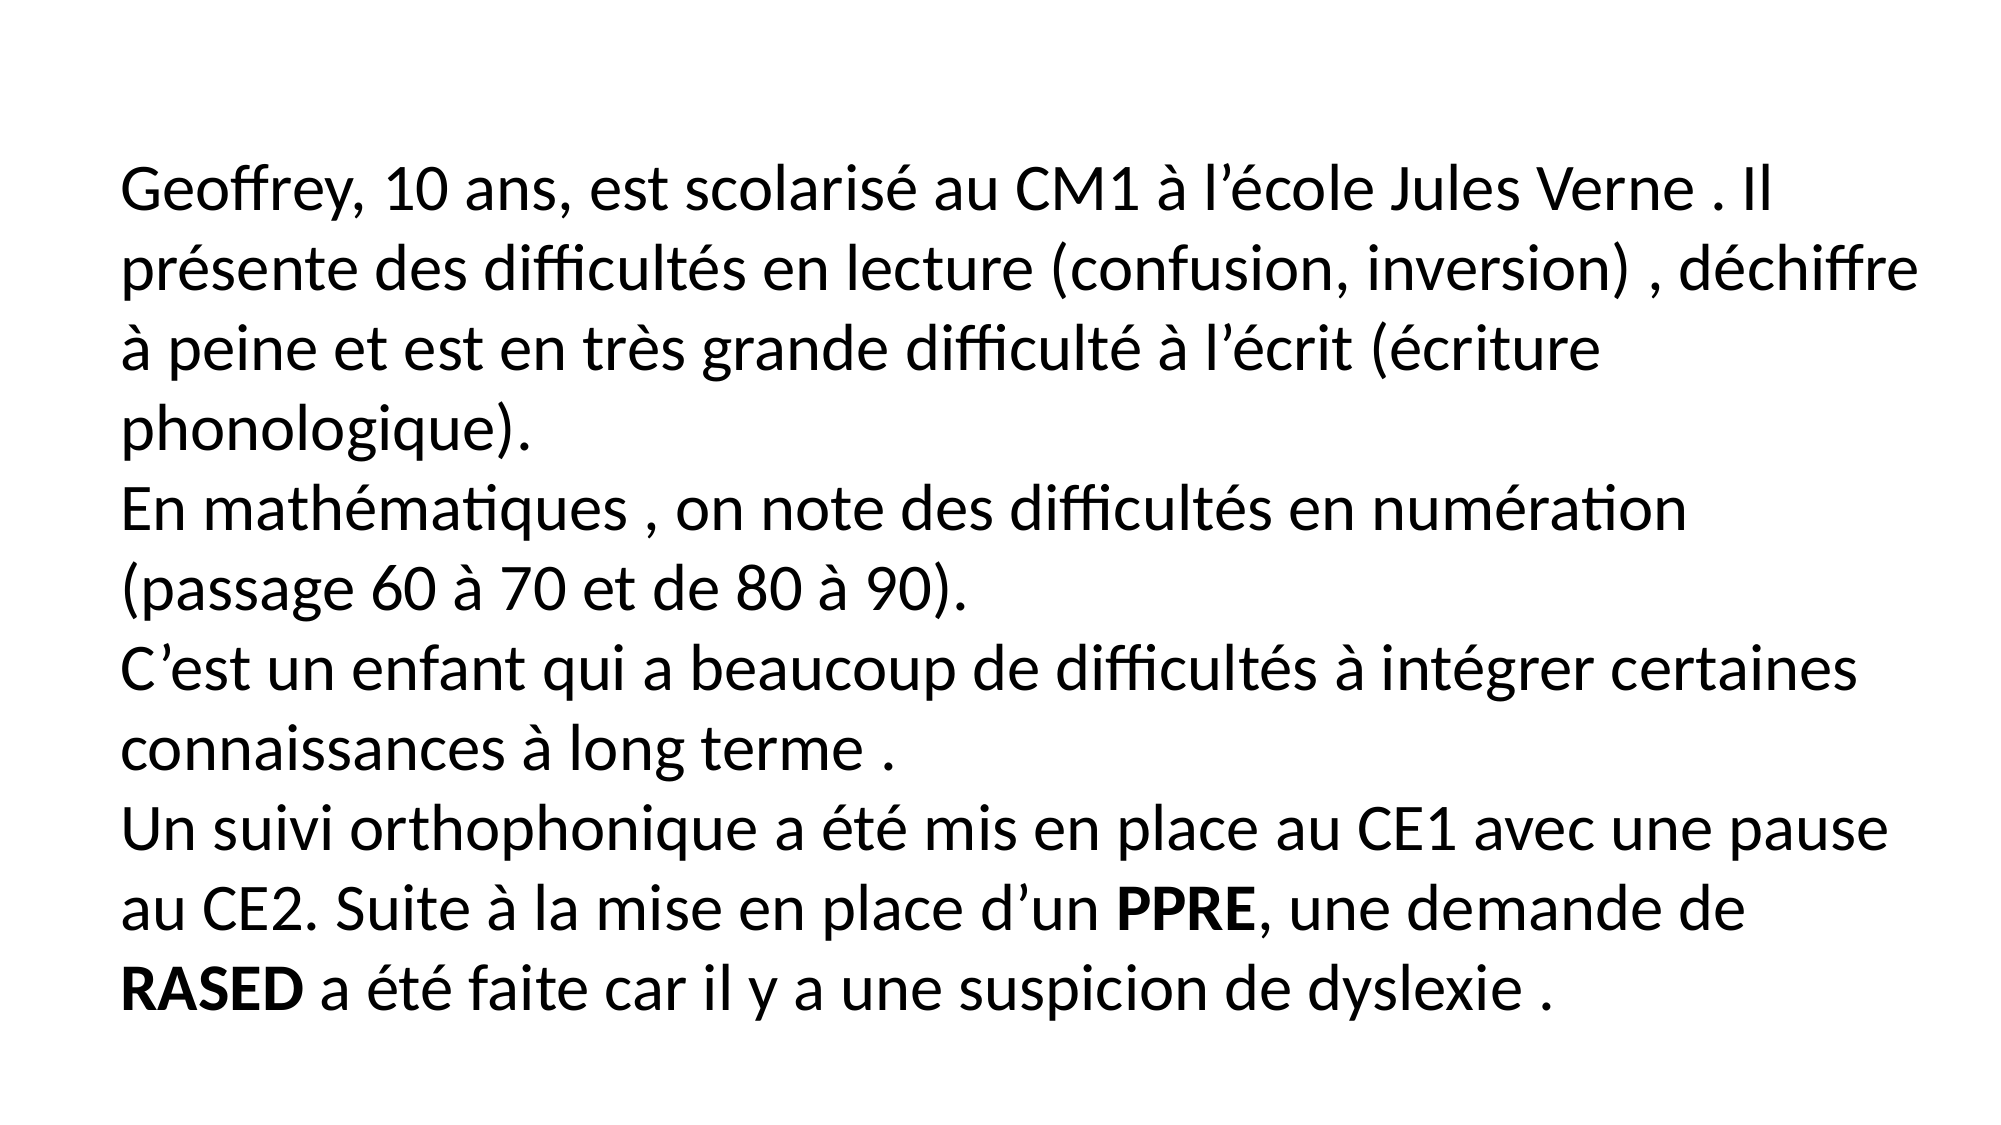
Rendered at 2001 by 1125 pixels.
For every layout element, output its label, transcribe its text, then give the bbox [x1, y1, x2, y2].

text_box Geoffrey, 10 ans, est scolarisé au CM1 à l’école Jules Verne . Il présente des difficultés en lecture (confusion, inversion) , déchiffre à peine et est en très grande difficulté à l’écrit (écriture phonologique). En mathématiques , on note des difficultés en numération (passage 60 à 70 et de 80 à 90). C’est un enfant qui a beaucoup de difficultés à intégrer certaines connaissances à long terme . Un suivi orthophonique a été mis en place au CE1 avec une pause au CE2. Suite à la mise en place d’un PPRE, une demande de RASED a été faite car il y a une suspicion de dyslexie . [105, 136, 1939, 1041]
